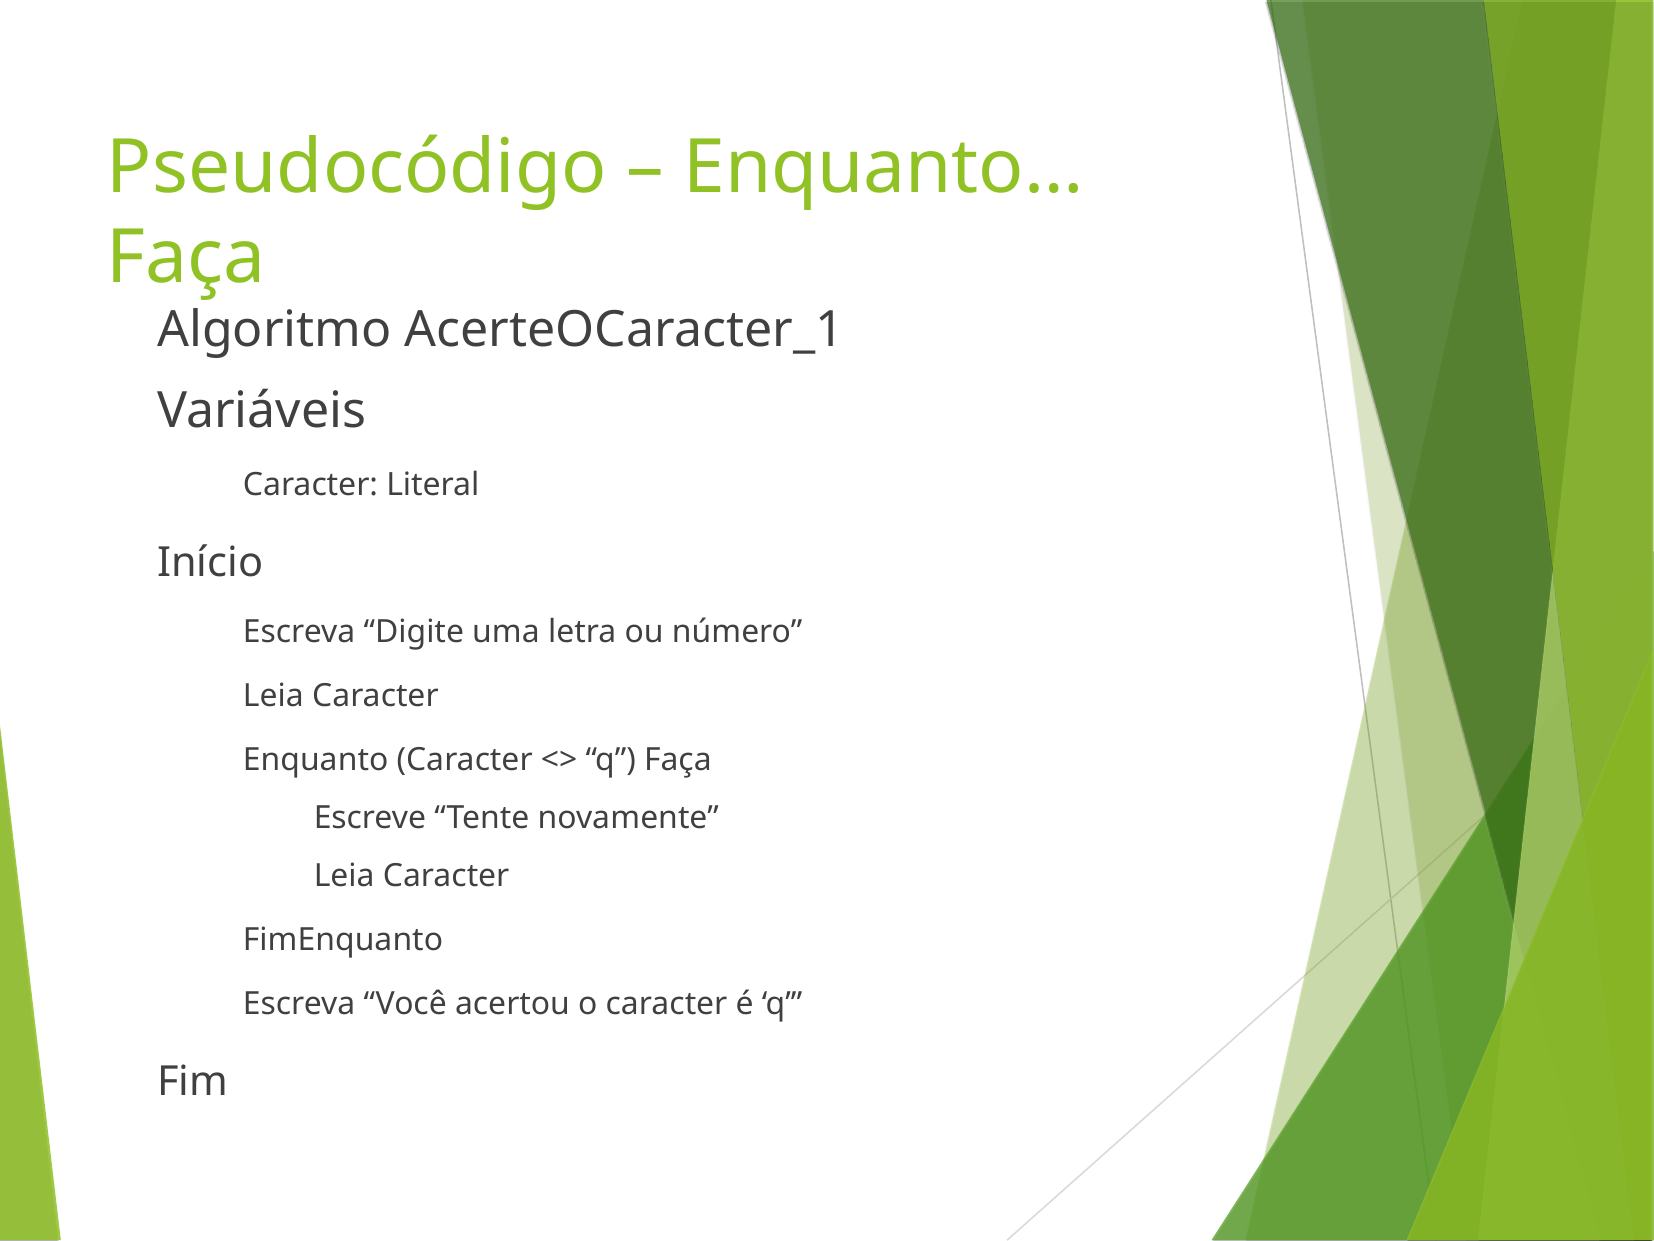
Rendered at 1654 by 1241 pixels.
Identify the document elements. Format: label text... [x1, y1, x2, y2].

list Algoritmo AcerteOCaracter_1 Variáveis Caracter: Literal Início Escreva “Digite uma letra ou número” Leia Caracter Enquanto (Caracter <> “q”) Faça Escreve “Tente novamente” Leia Caracter FimEnquanto Escreva “Você acertou o caracter é ‘q’” Fim [86, 289, 1595, 1126]
title Pseudocódigo – Enquanto… Faça [91, 110, 1258, 289]
